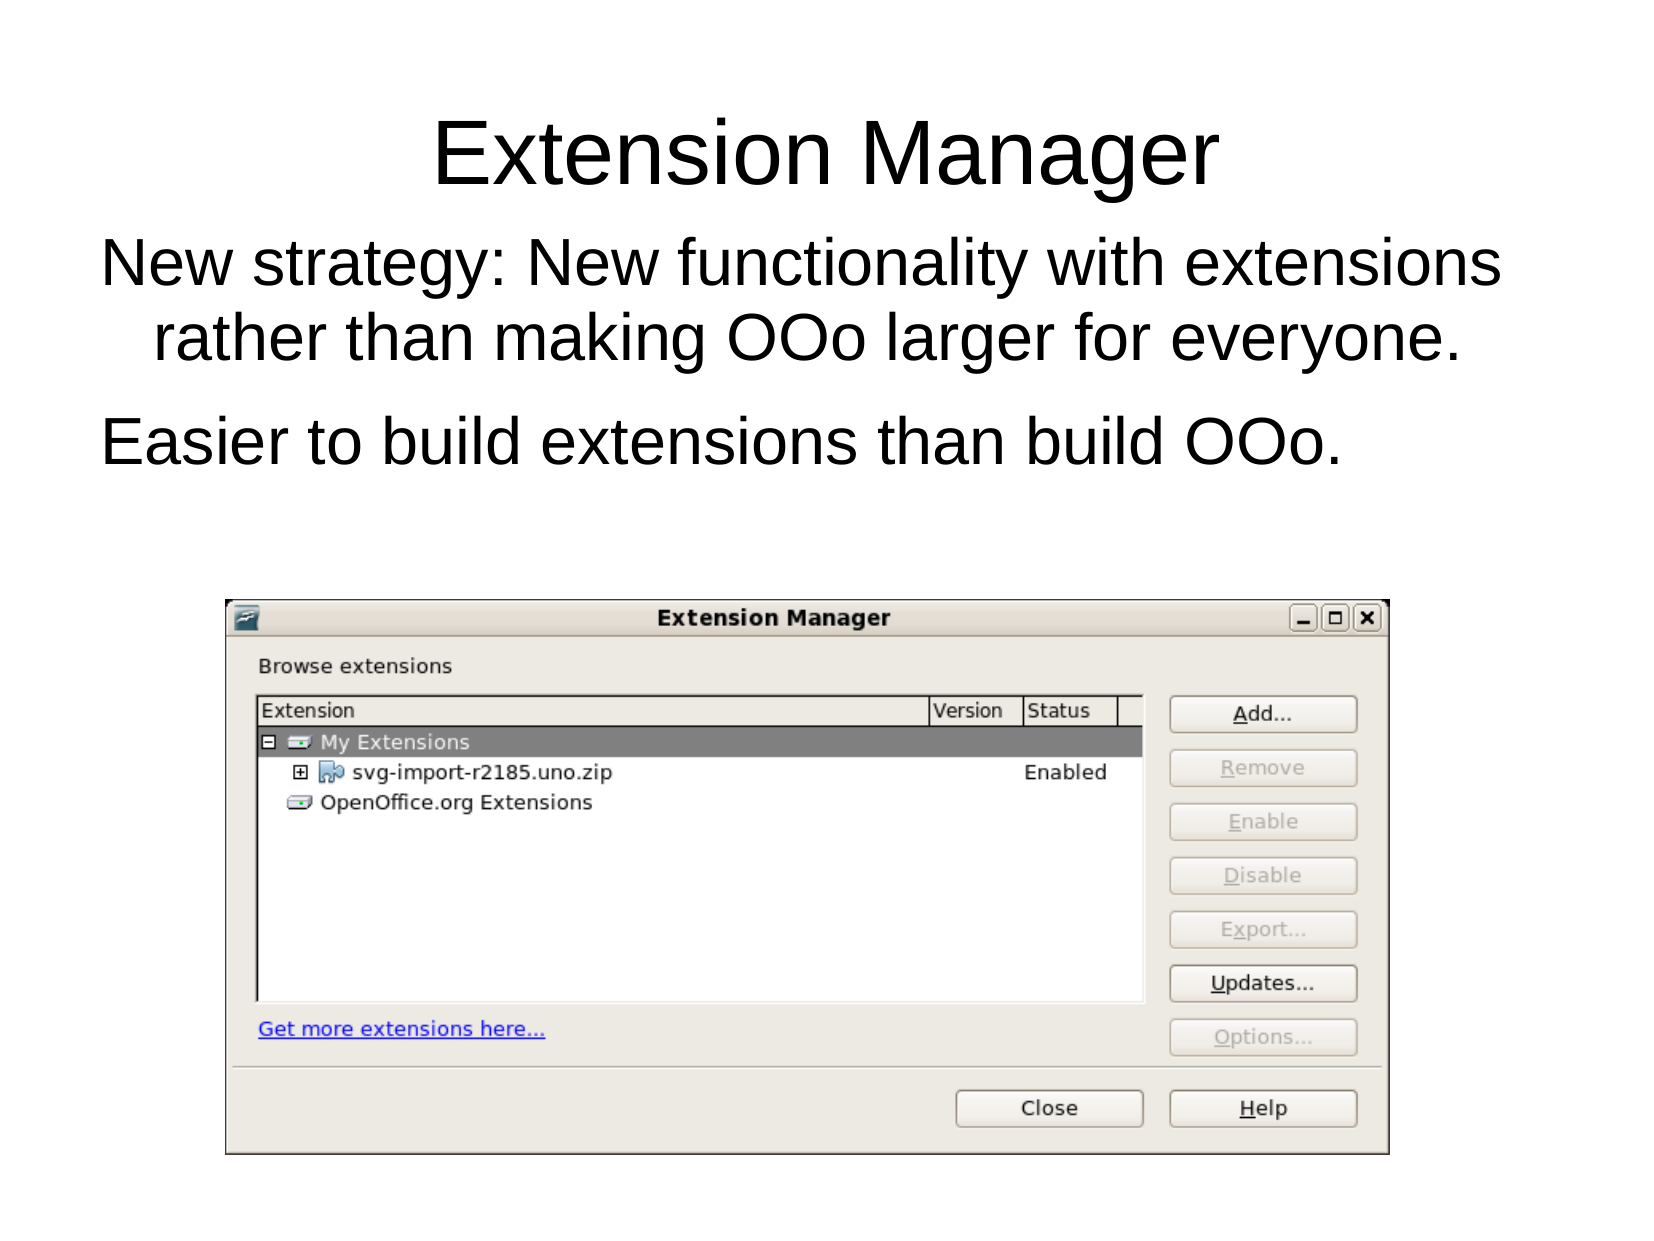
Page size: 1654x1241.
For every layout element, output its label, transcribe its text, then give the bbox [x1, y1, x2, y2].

title Extension Manager [82, 56, 1571, 225]
list New strategy: New functionality with extensions rather than making OOo larger for everyone. Easier to build extensions than build OOo. [82, 225, 1571, 1094]
picture [225, 599, 1390, 1155]
